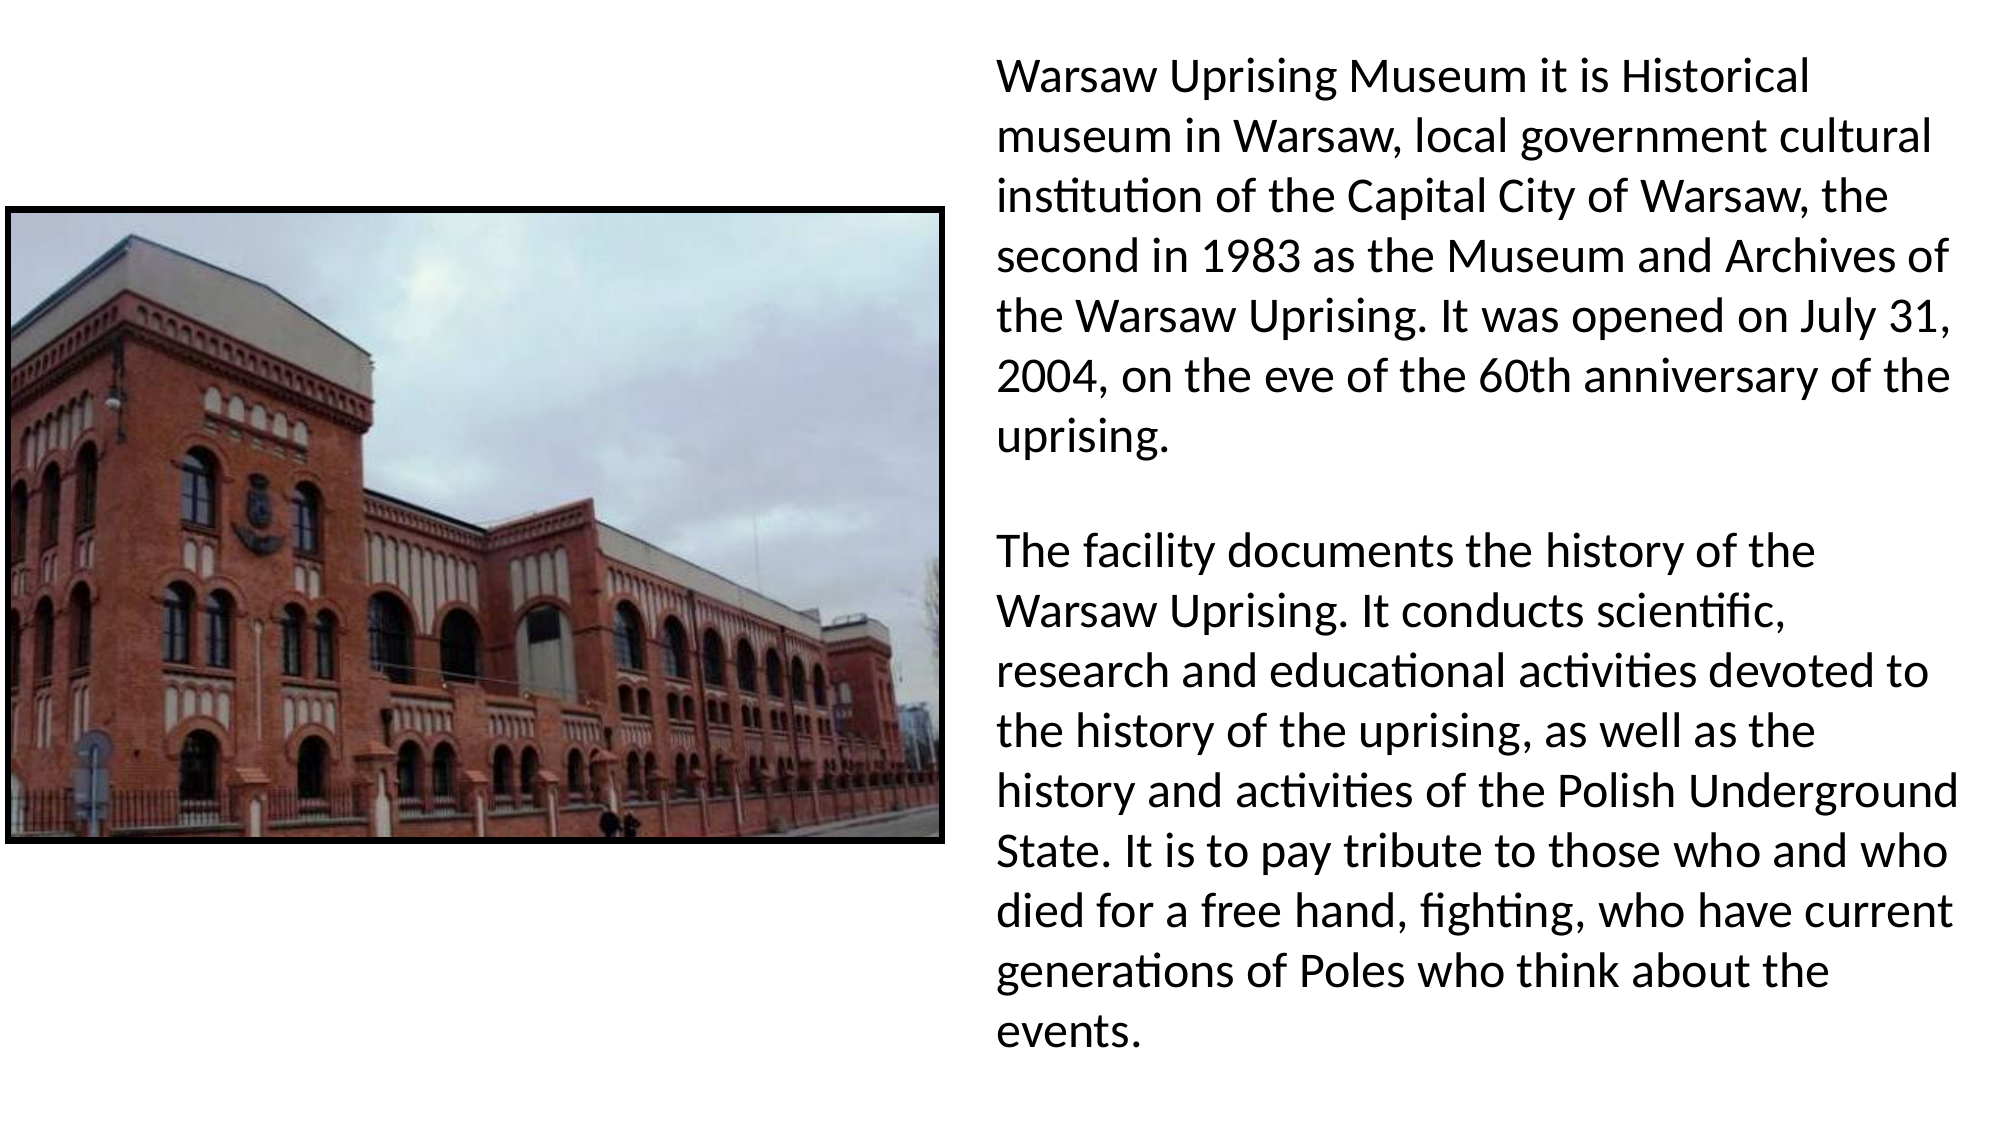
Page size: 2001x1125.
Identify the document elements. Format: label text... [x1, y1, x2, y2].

picture [10, 212, 939, 838]
text_box The facility documents the history of the Warsaw Uprising. It conducts scientific, research and educational activities devoted to the history of the uprising, as well as the history and activities of the Polish Underground State. It is to pay tribute to those who and who died for a free hand, fighting, who have current generations of Poles who think about the events. [981, 509, 1982, 1065]
text_box Warsaw Uprising Museum it is Historical museum in Warsaw, local government cultural institution of the Capital City of Warsaw, the second in 1983 as the Museum and Archives of the Warsaw Uprising. It was opened on July 31, 2004, on the eve of the 60th anniversary of the uprising. [981, 35, 1982, 470]
